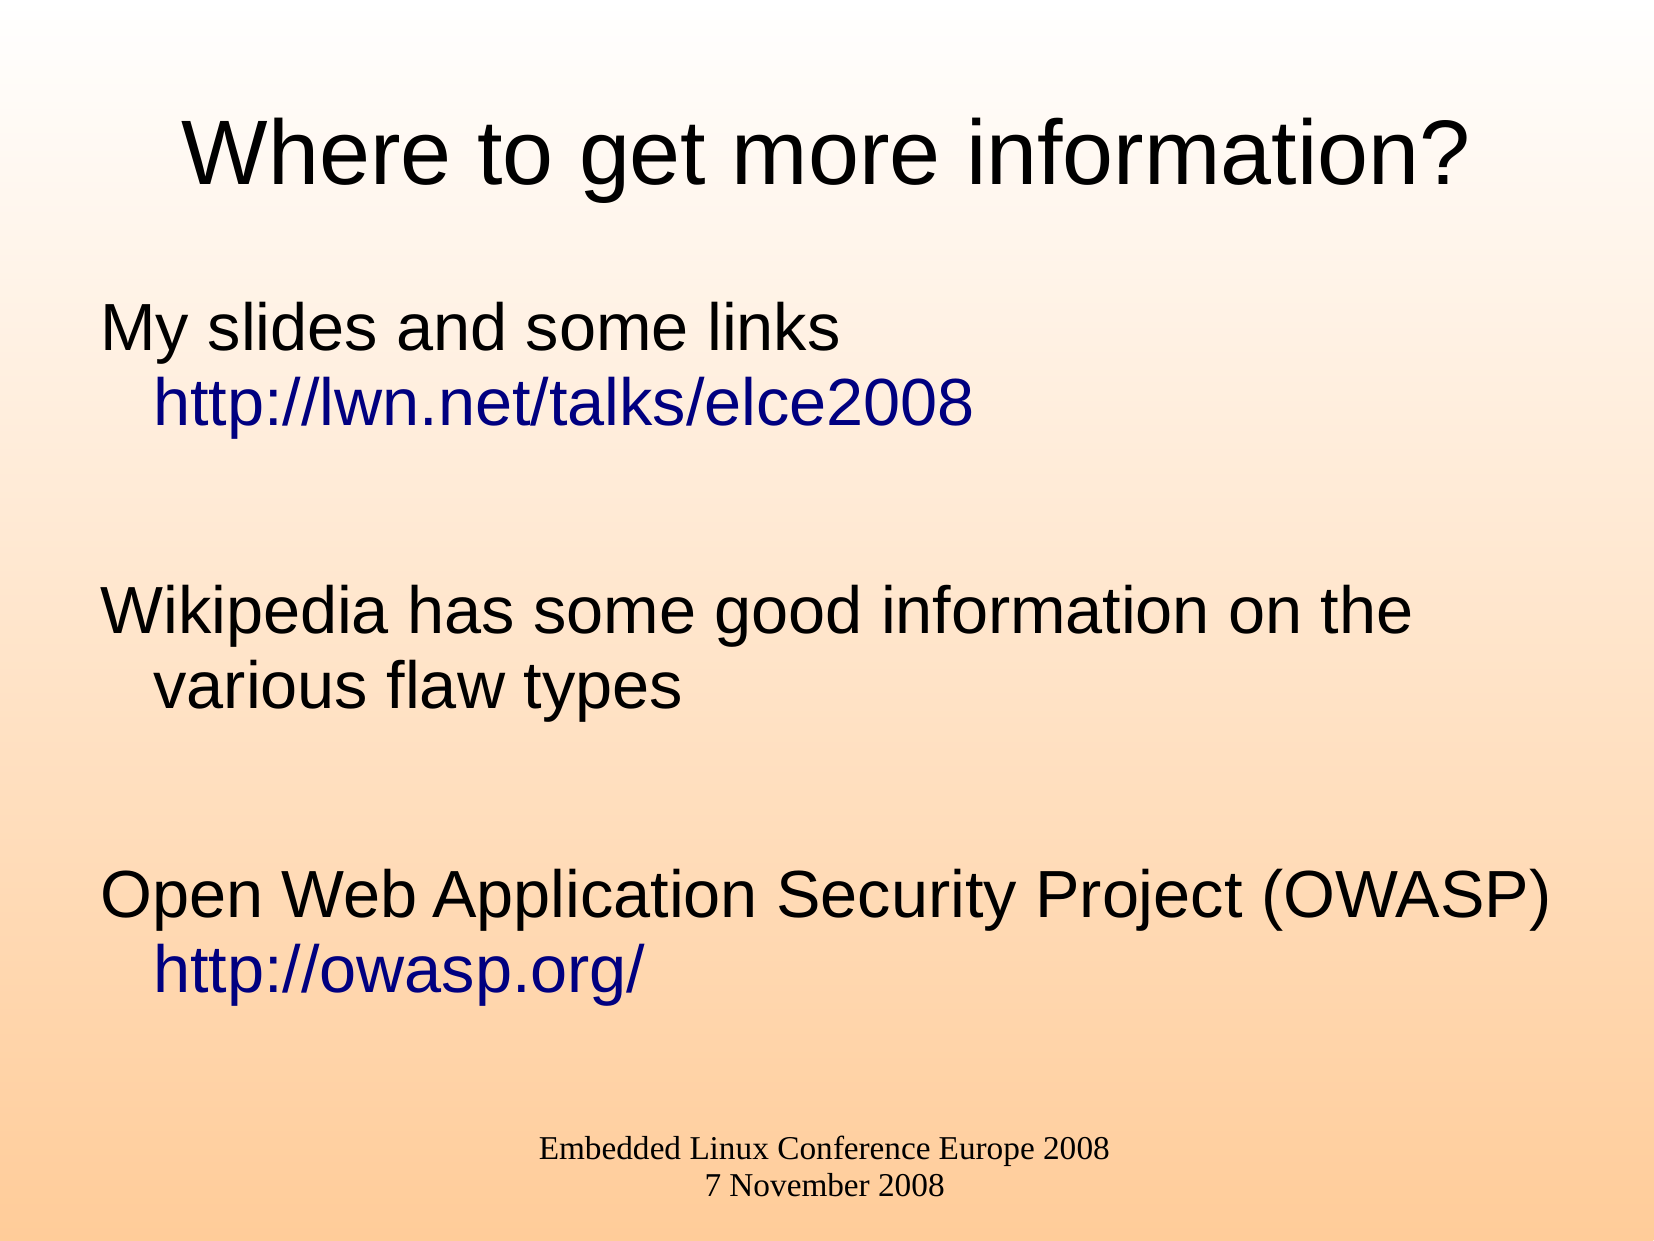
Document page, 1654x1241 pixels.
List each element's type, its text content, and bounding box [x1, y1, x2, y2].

list My slides and some links http://lwn.net/talks/elce2008 Wikipedia has some good information on the various flaw types Open Web Application Security Project (OWASP) http://owasp.org/ [82, 290, 1571, 1111]
title Where to get more information? [82, 49, 1571, 257]
